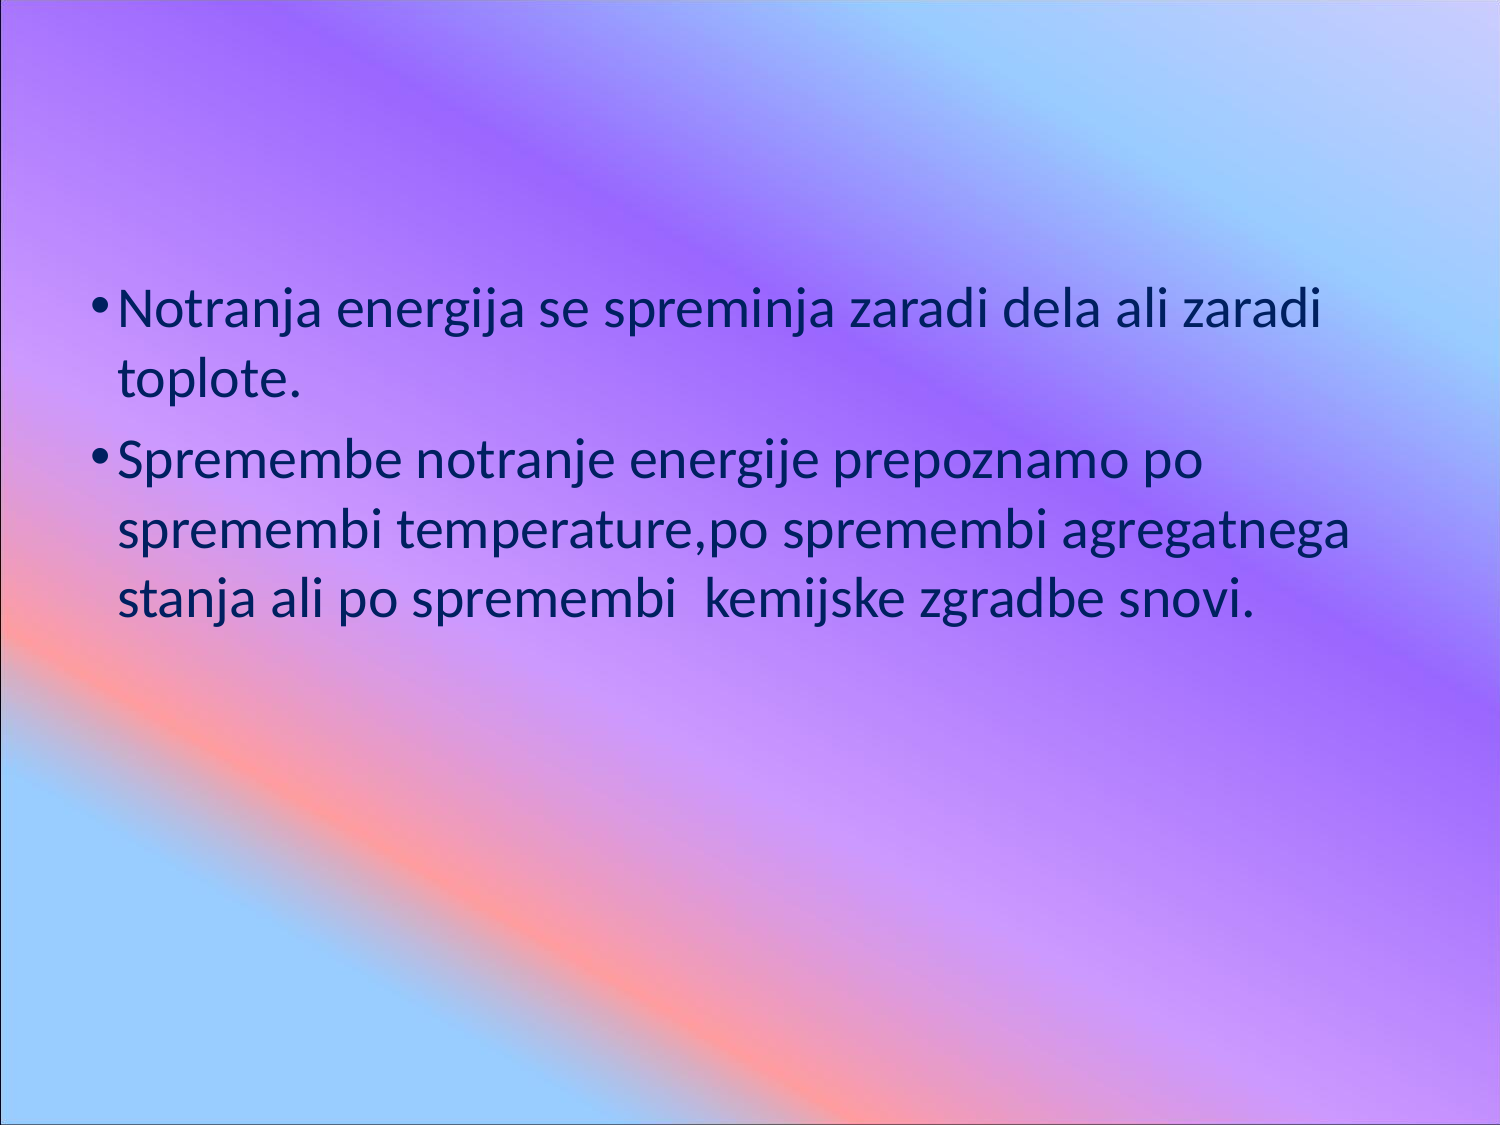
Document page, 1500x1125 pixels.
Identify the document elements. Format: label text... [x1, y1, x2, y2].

list Notranja energija se spreminja zaradi dela ali zaradi toplote. Spremembe notranje energije prepoznamo po spremembi temperature,po spremembi agregatnega stanja ali po spremembi kemijske zgradbe snovi. [75, 262, 1425, 1005]
picture [0, 0, 1500, 1125]
